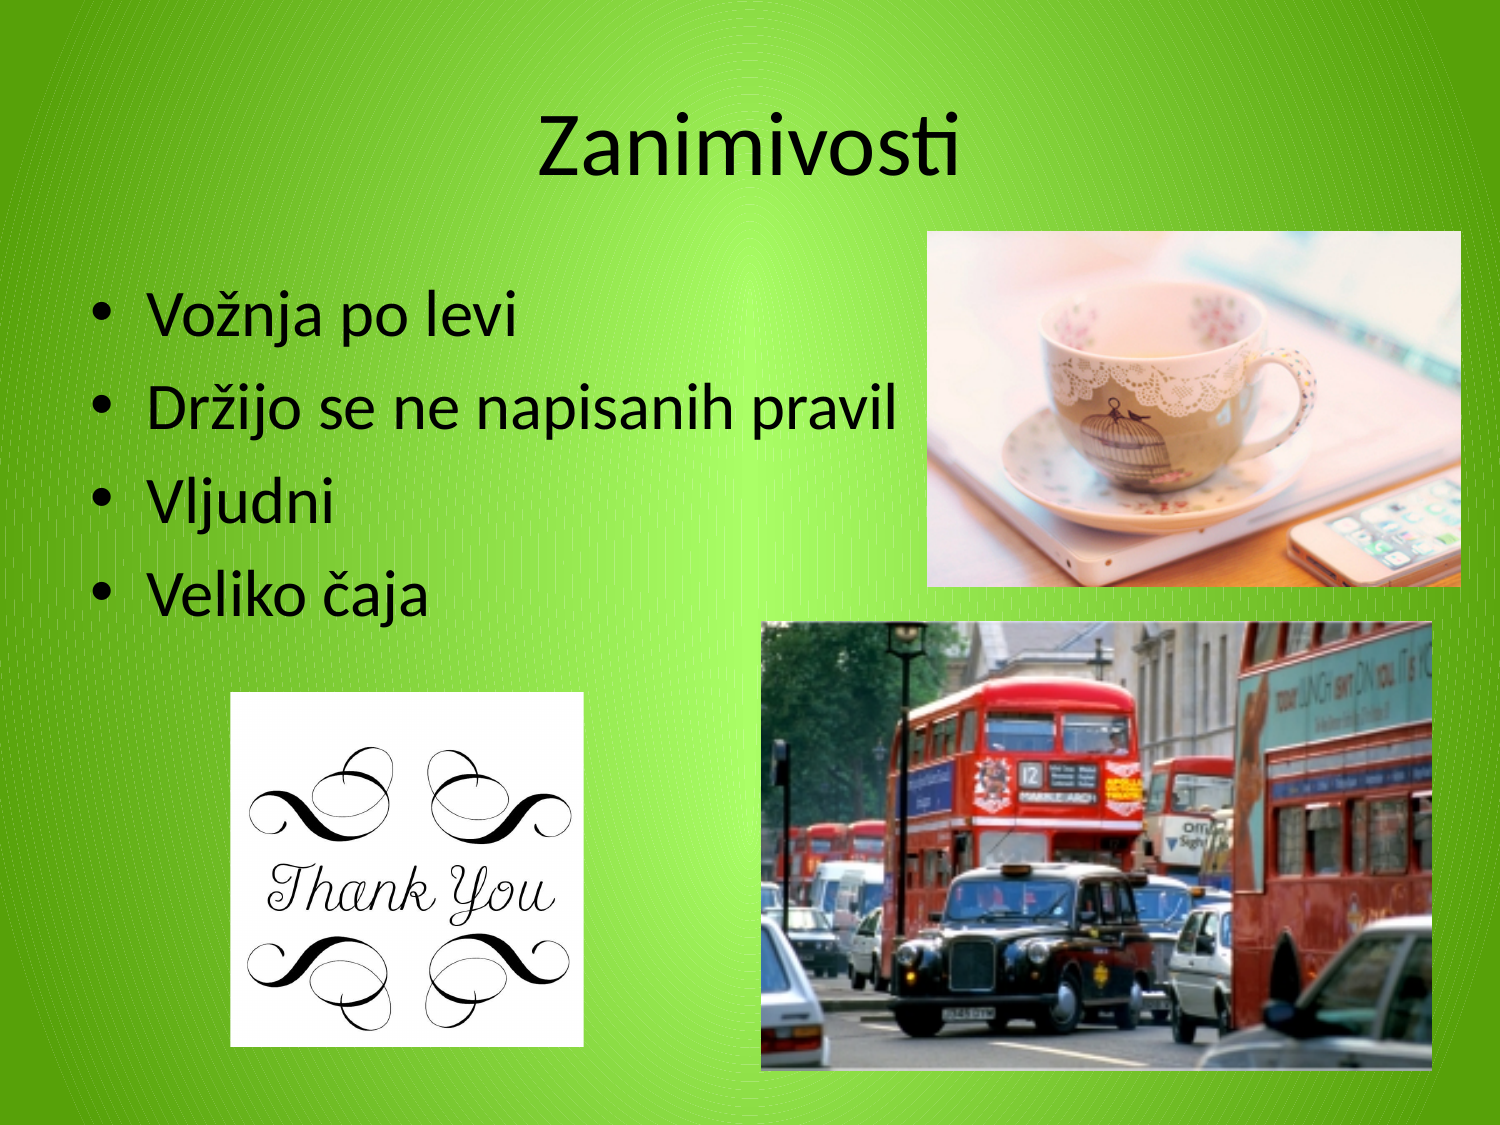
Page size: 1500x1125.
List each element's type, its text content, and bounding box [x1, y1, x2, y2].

picture [761, 621, 1432, 1071]
title Zanimivosti [75, 45, 1425, 233]
picture [927, 231, 1461, 587]
list Vožnja po levi Držijo se ne napisanih pravil Vljudni Veliko čaja [75, 262, 1425, 1005]
picture [230, 692, 584, 1047]
